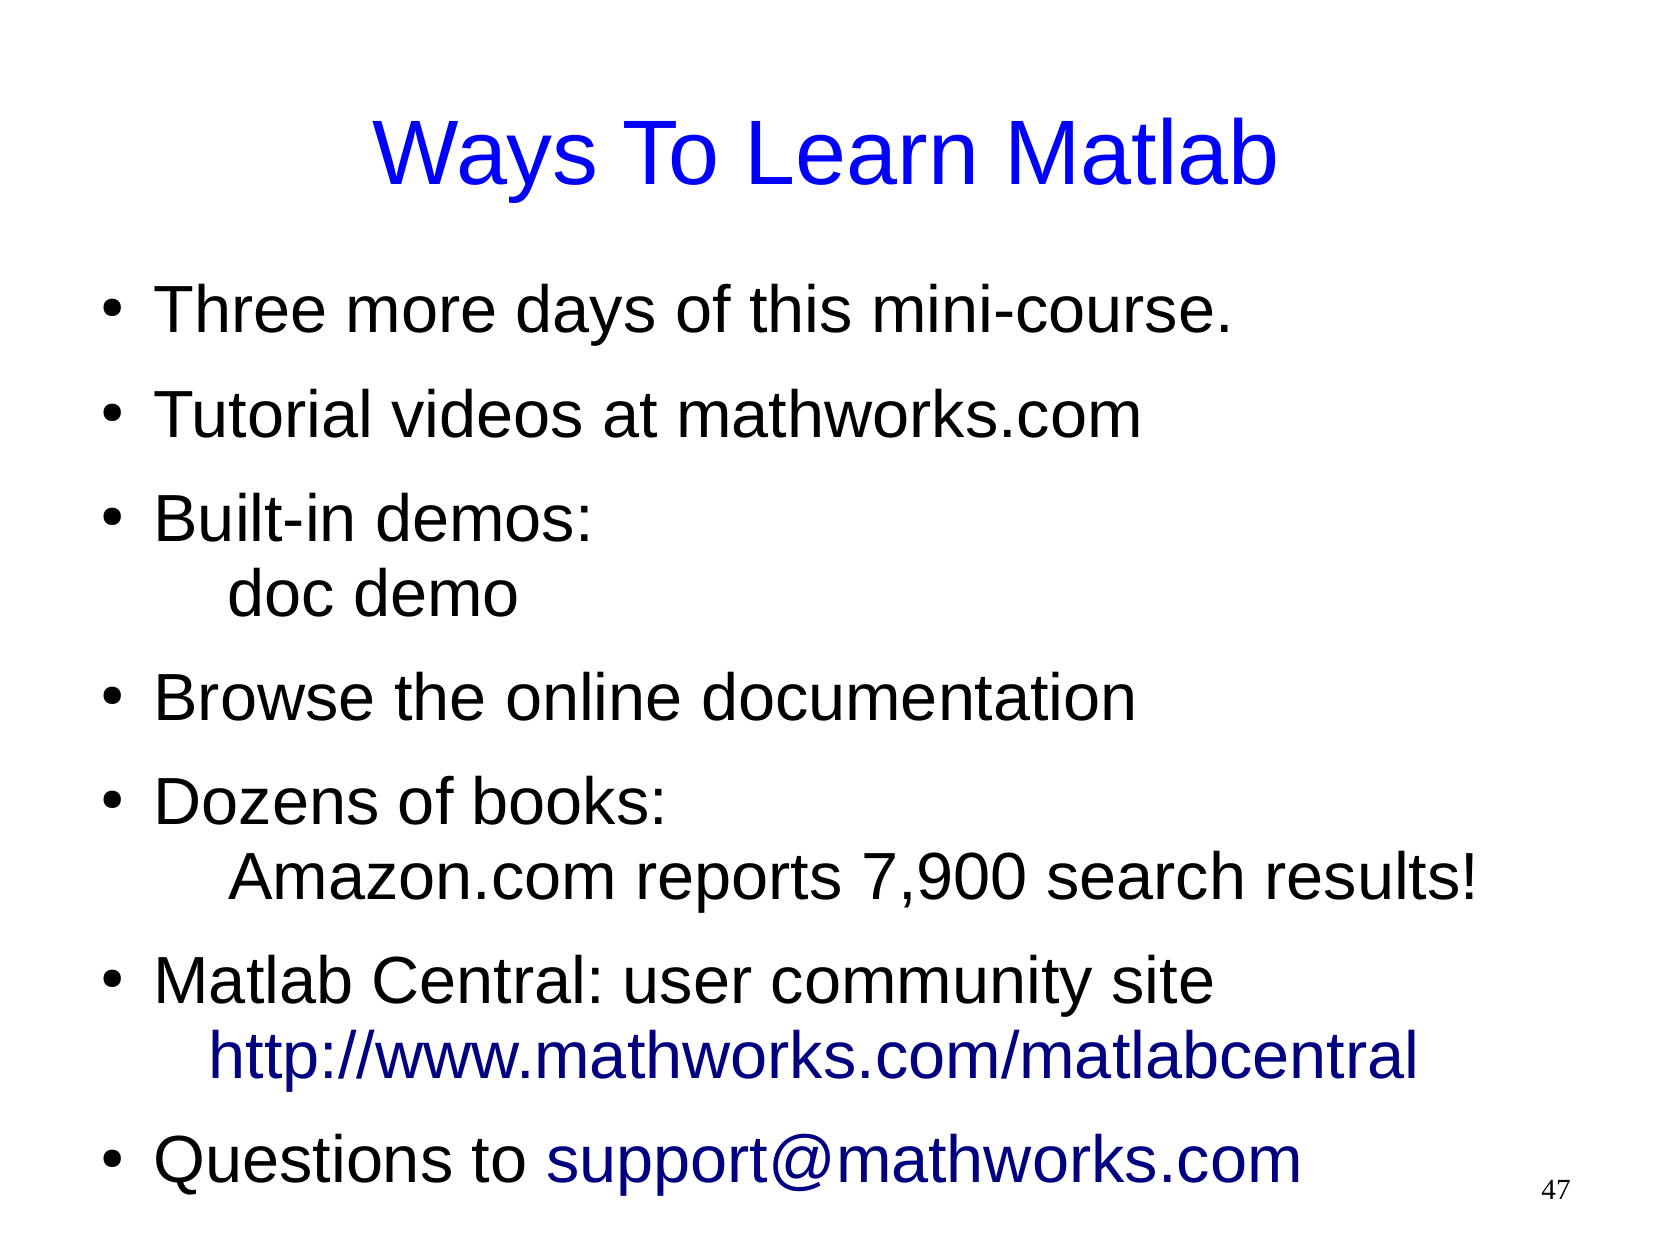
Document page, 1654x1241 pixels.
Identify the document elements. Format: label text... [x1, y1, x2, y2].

list Three more days of this mini-course. Tutorial videos at mathworks.com Built-in demos: doc demo Browse the online documentation Dozens of books: Amazon.com reports 7,900 search results! Matlab Central: user community site http://www.mathworks.com/matlabcentral Questions to support@mathworks.com [82, 272, 1571, 1198]
title Ways To Learn Matlab [82, 56, 1571, 250]
